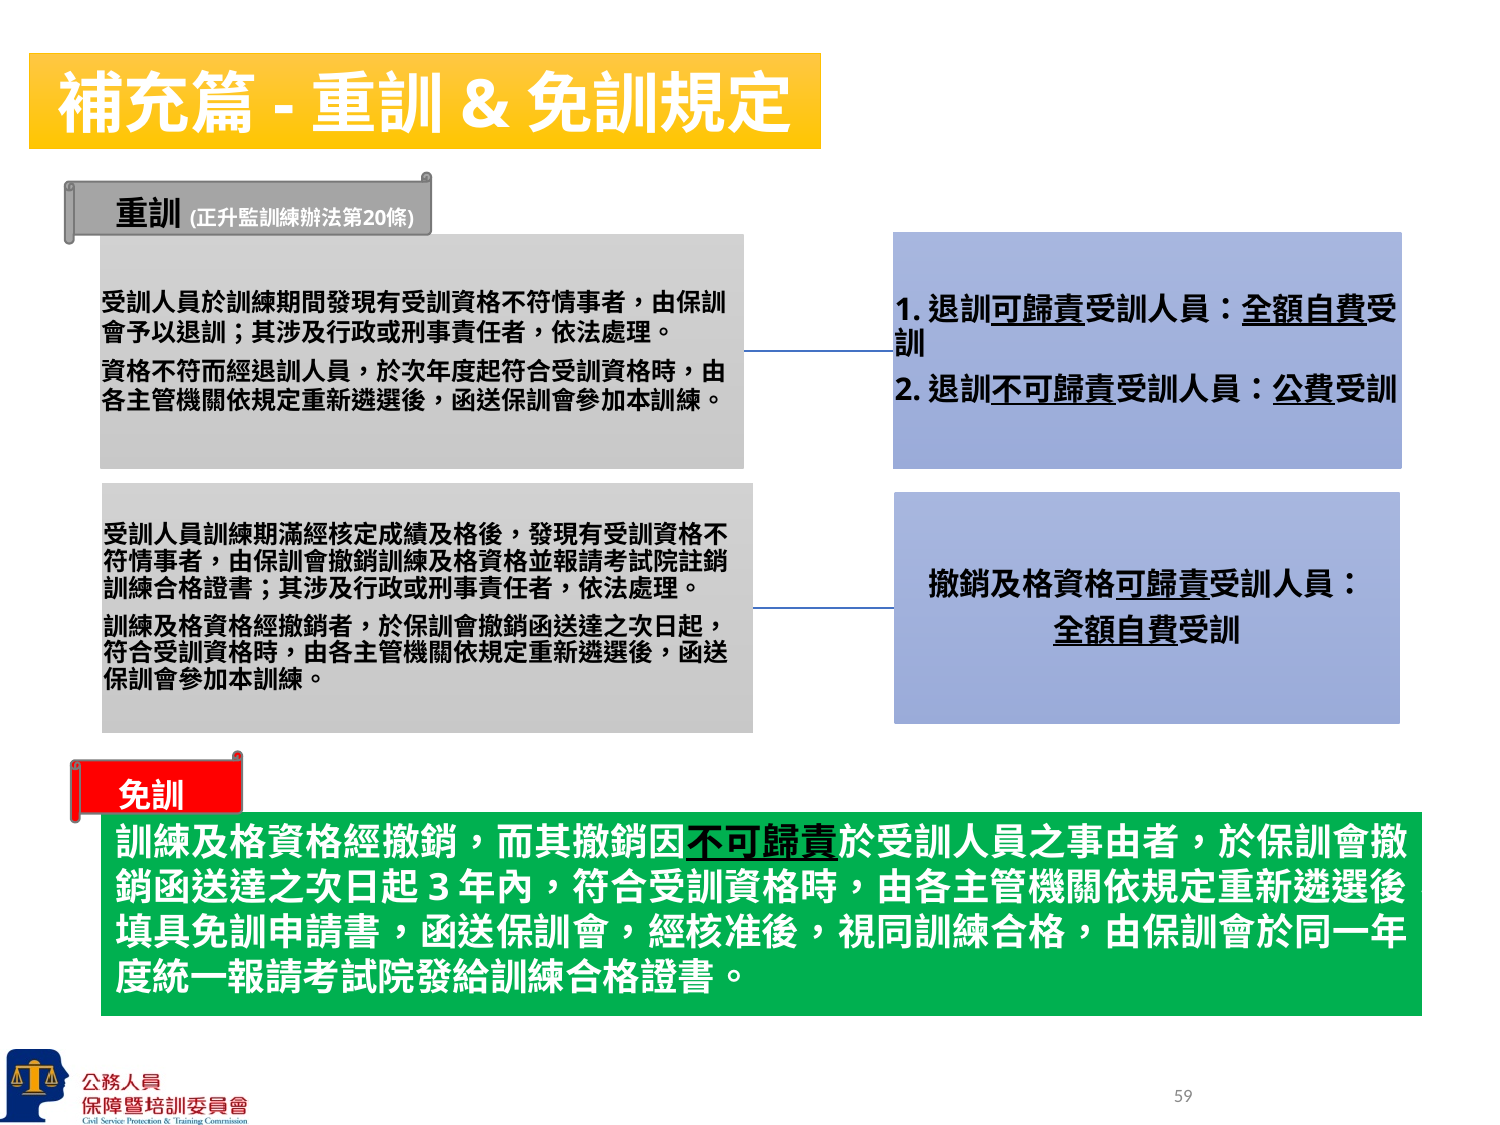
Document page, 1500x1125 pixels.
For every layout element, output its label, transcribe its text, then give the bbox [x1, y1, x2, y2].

text_box [70, 751, 243, 823]
text_box 64 [1158, 1065, 1497, 1125]
text_box 受訓人員訓練期滿經核定成績及格後，發現有受訓資格不符情事者，由保訓會撤銷訓練及格資格並報請考試院註銷訓練合格證書；其涉及行政或刑事責任者，依法處理。 訓練及格資格經撤銷者，於保訓會撤銷函送達之次日起，符合受訓資格時，由各主管機關依規定重新遴選後，函送保訓會參加本訓練。 [102, 483, 753, 733]
text_box 補充篇-重訓&免訓規定 [29, 53, 821, 148]
text_box 撤銷及格資格可歸責受訓人員： 全額自費受訓 [894, 492, 1400, 724]
text_box 受訓人員於訓練期間發現有受訓資格不符情事者，由保訓會予以退訓；其涉及行政或刑事責任者，依法處理。 資格不符而經退訓人員，於次年度起符合受訓資格時，由各主管機關依規定重新遴選後，函送保訓會參加本訓練。 [100, 234, 744, 469]
text_box 重訓(正升監訓練辦法第20條) [100, 184, 502, 281]
text_box [64, 172, 432, 244]
text_box 訓練及格資格經撤銷，而其撤銷因不可歸責於受訓人員之事由者，於保訓會撤銷函送達之次日起3年內，符合受訓資格時，由各主管機關依規定重新遴選後，填具免訓申請書，函送保訓會，經核准後，視同訓練合格，由保訓會於同一年度統一報請考試院發給訓練合格證書。 [100, 810, 1423, 1017]
text_box 免訓 [103, 766, 210, 823]
text_box 1.退訓可歸責受訓人員：全額自費受訓 2.退訓不可歸責受訓人員：公費受訓 [893, 232, 1402, 469]
